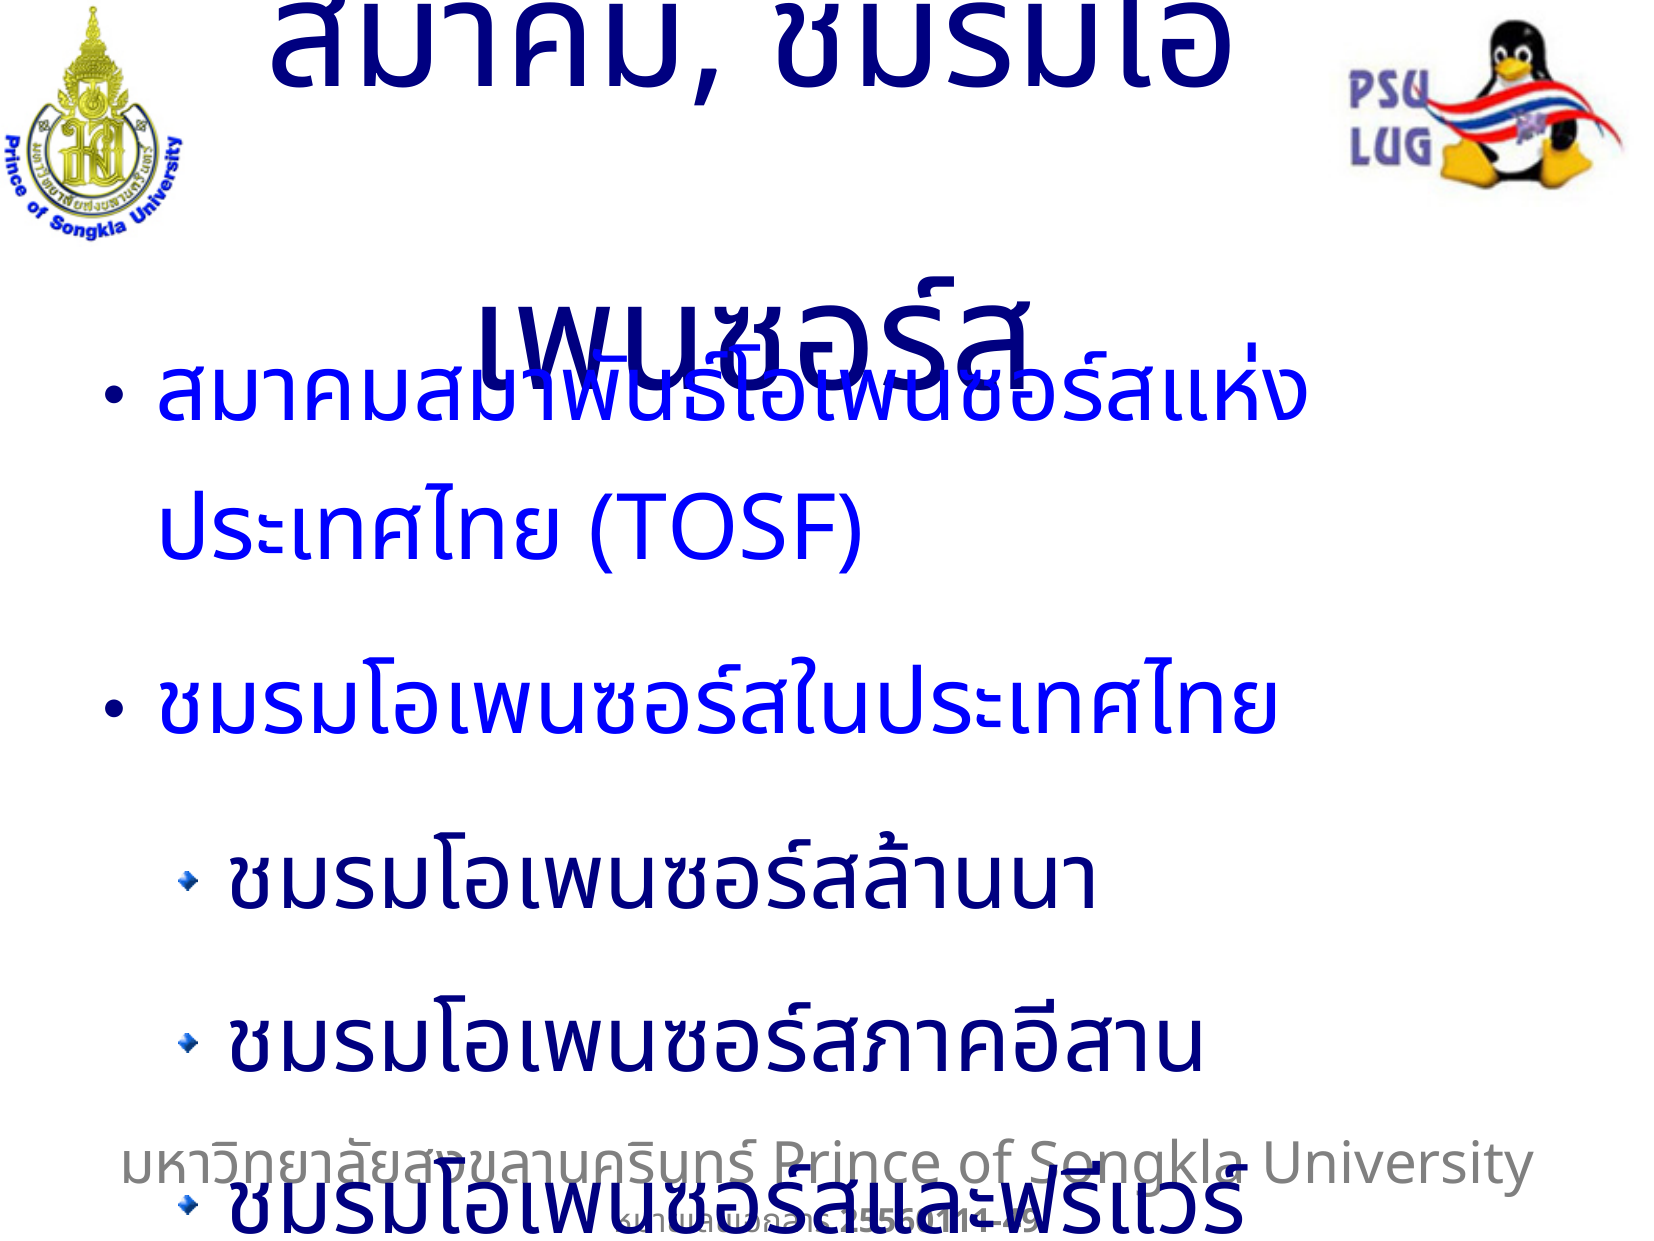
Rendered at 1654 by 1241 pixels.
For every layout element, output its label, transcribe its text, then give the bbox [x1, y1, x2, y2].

picture [0, 0, 185, 247]
list สมาคมสมาพันธ์โอเพนซอร์สแห่งประเทศไทย (TOSF) ชมรมโอเพนซอร์สในประเทศไทย ชมรมโอเพนซอร์สล้านนา ชมรมโอเพนซอร์สภาคอีสาน ชมรมโอเพนซอร์สและฟรีแวร์มหาวิทยาลัยสงขลานครินทร์ [84, 322, 1573, 1137]
picture [178, 1195, 198, 1215]
title สมาคม, ชมรมโอเพนซอร์ส [206, 0, 1299, 322]
picture [1328, 10, 1642, 207]
